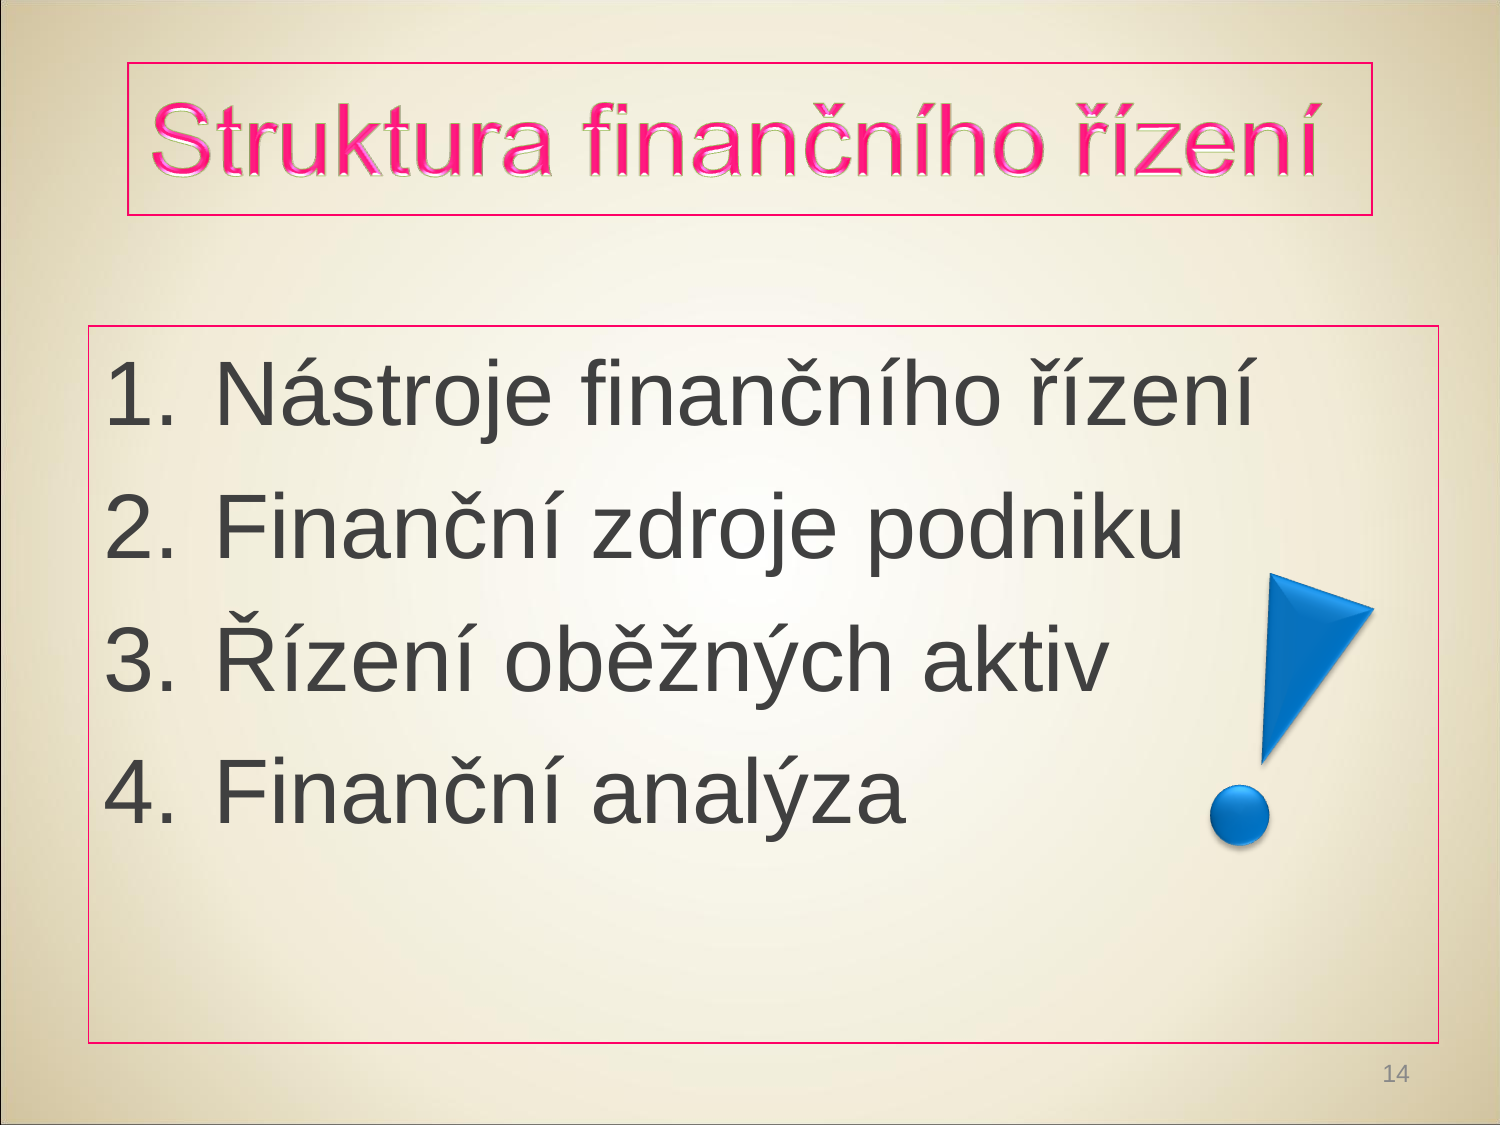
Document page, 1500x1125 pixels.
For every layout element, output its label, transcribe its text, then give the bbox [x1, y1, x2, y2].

text_box [86, 45, 1384, 217]
list Nástroje finančního řízení Finanční zdroje podniku Řízení oběžných aktiv Finanční analýza [88, 326, 1439, 1044]
picture [0, 0, 1500, 1125]
text_box <číslo> [1074, 1042, 1426, 1103]
